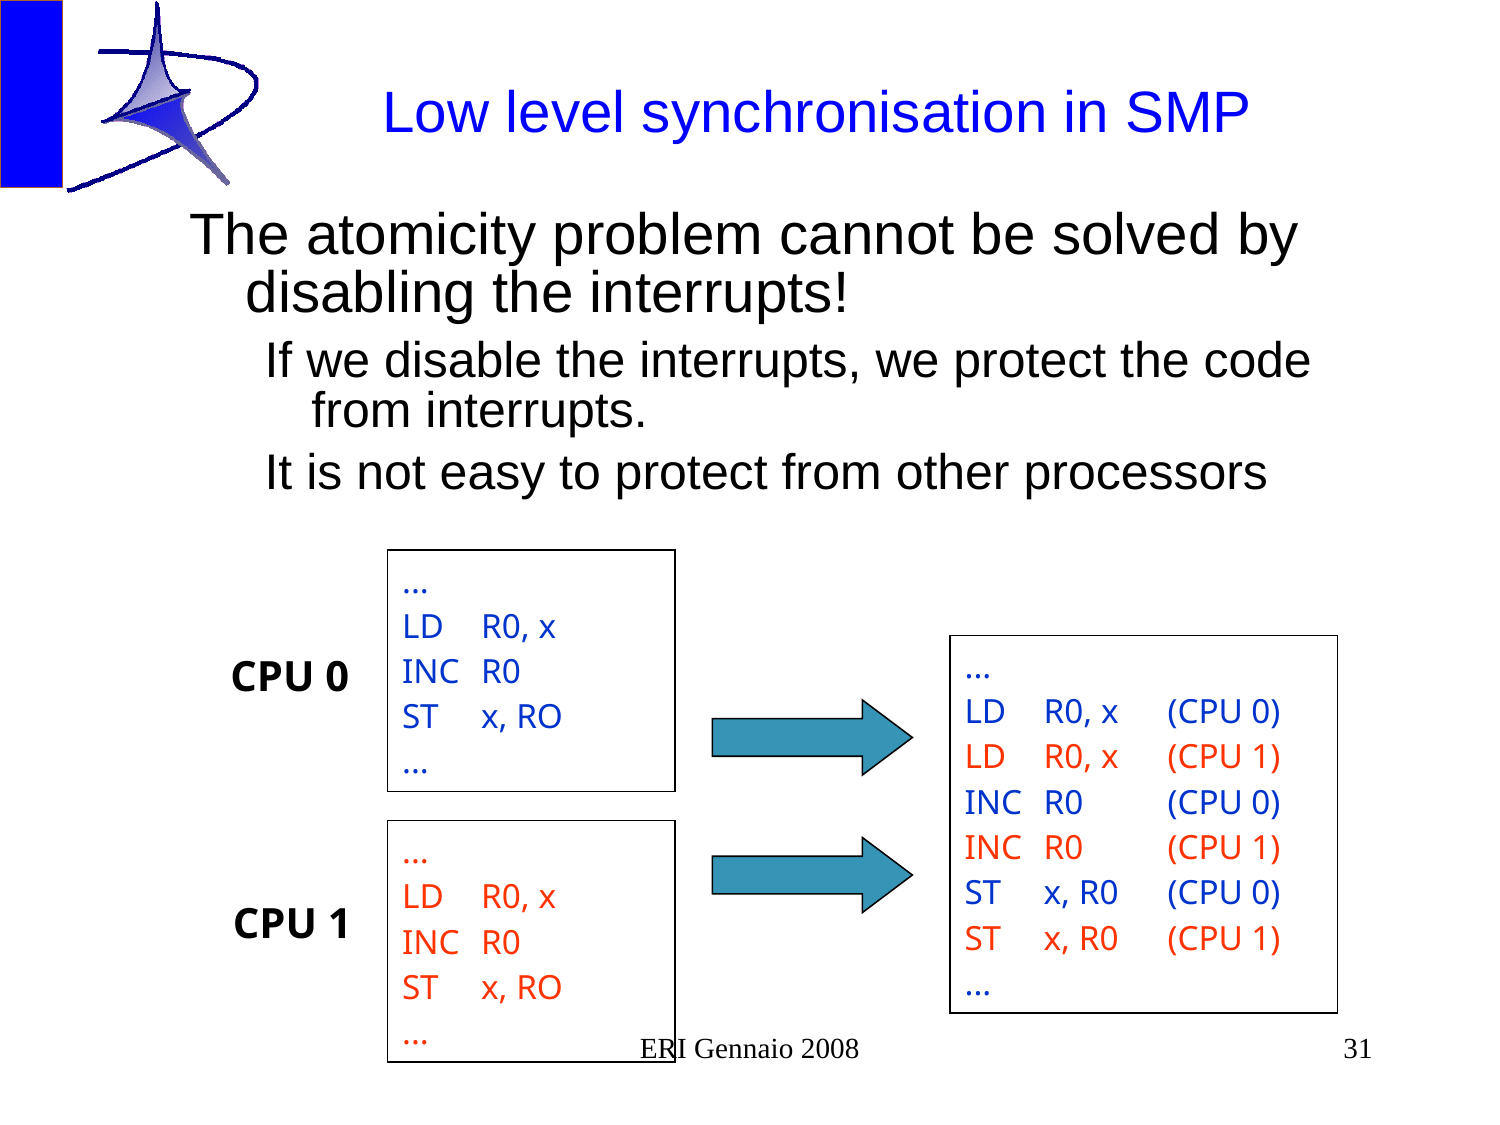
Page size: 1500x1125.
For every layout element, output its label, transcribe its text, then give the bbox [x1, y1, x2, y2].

text_box CPU 0 [215, 638, 365, 712]
text_box [712, 837, 913, 913]
text_box CPU 1 [218, 885, 367, 959]
text_box [712, 699, 913, 776]
text_box ... LD R0, x (CPU 0) LD R0, x (CPU 1) INC R0 (CPU 0) INC R0 (CPU 1) ST x, R0 (CPU 0) ST x, R0 (CPU 1) ... [949, 635, 1338, 1013]
picture [62, 0, 263, 197]
text_box ... LD R0, x INC R0 ST x, RO ... [387, 549, 675, 792]
list The atomicity problem cannot be solved by disabling the interrupts! If we disable the interrupts, we protect the code from interrupts. It is not easy to protect from other processors [174, 199, 1425, 538]
title Low level synchronisation in SMP [174, 61, 1425, 164]
text_box ... LD R0, x INC R0 ST x, RO ... [387, 820, 675, 1063]
